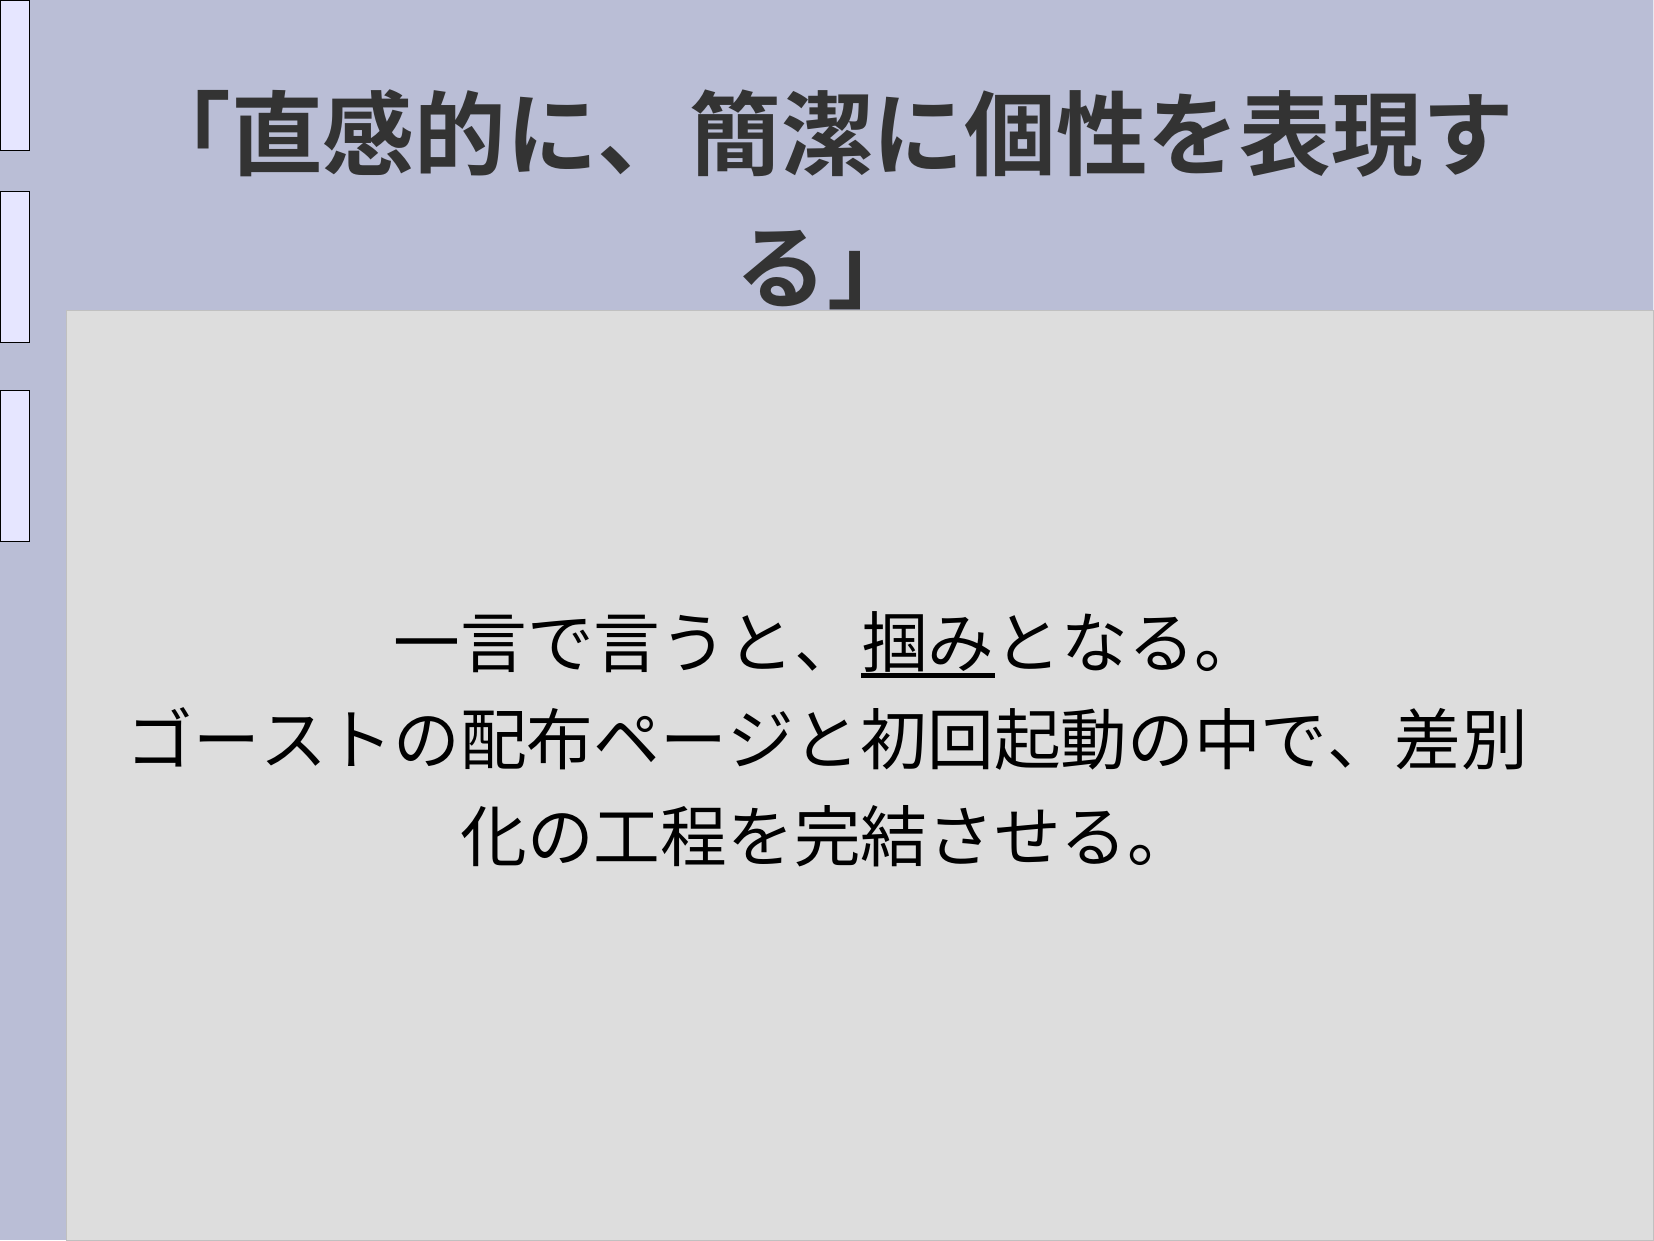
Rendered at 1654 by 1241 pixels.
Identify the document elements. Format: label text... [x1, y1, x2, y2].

subtitle 一言で言うと、掴みとなる。 ゴーストの配布ページと初回起動の中で、差別化の工程を完結させる。 [121, 344, 1534, 1127]
title 「直感的に、簡潔に個性を表現する」 [121, 91, 1534, 299]
